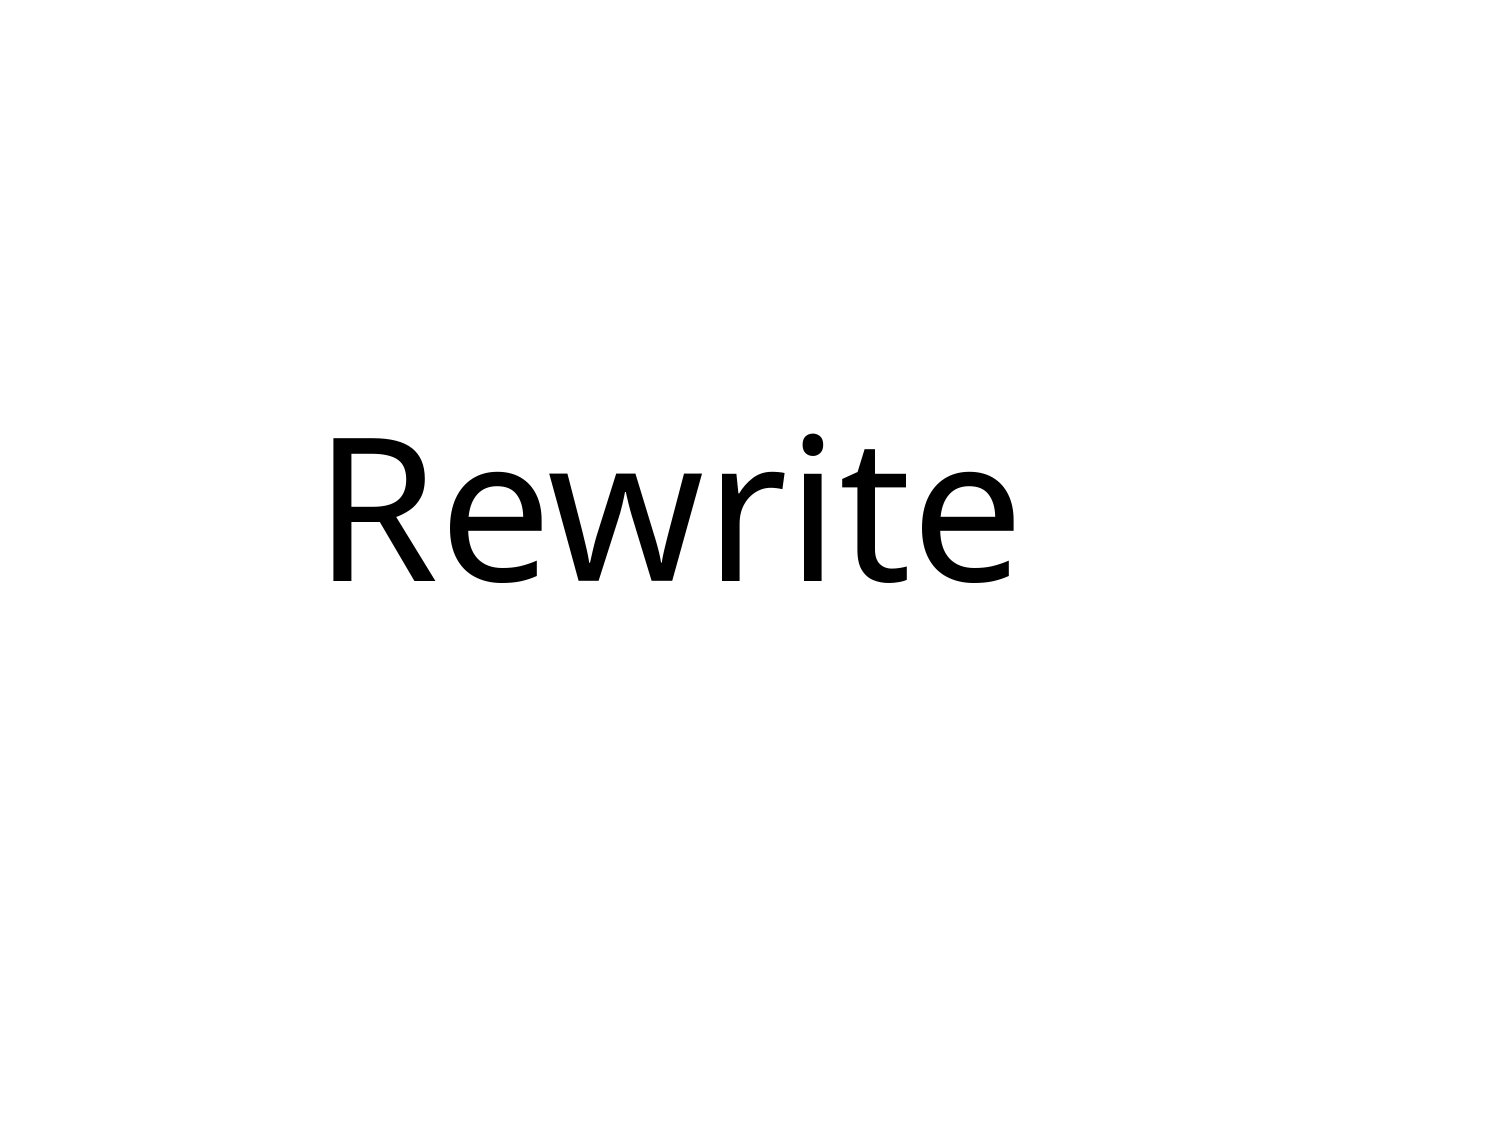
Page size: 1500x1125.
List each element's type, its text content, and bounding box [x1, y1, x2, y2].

text_box Rewrite [300, 360, 1178, 628]
